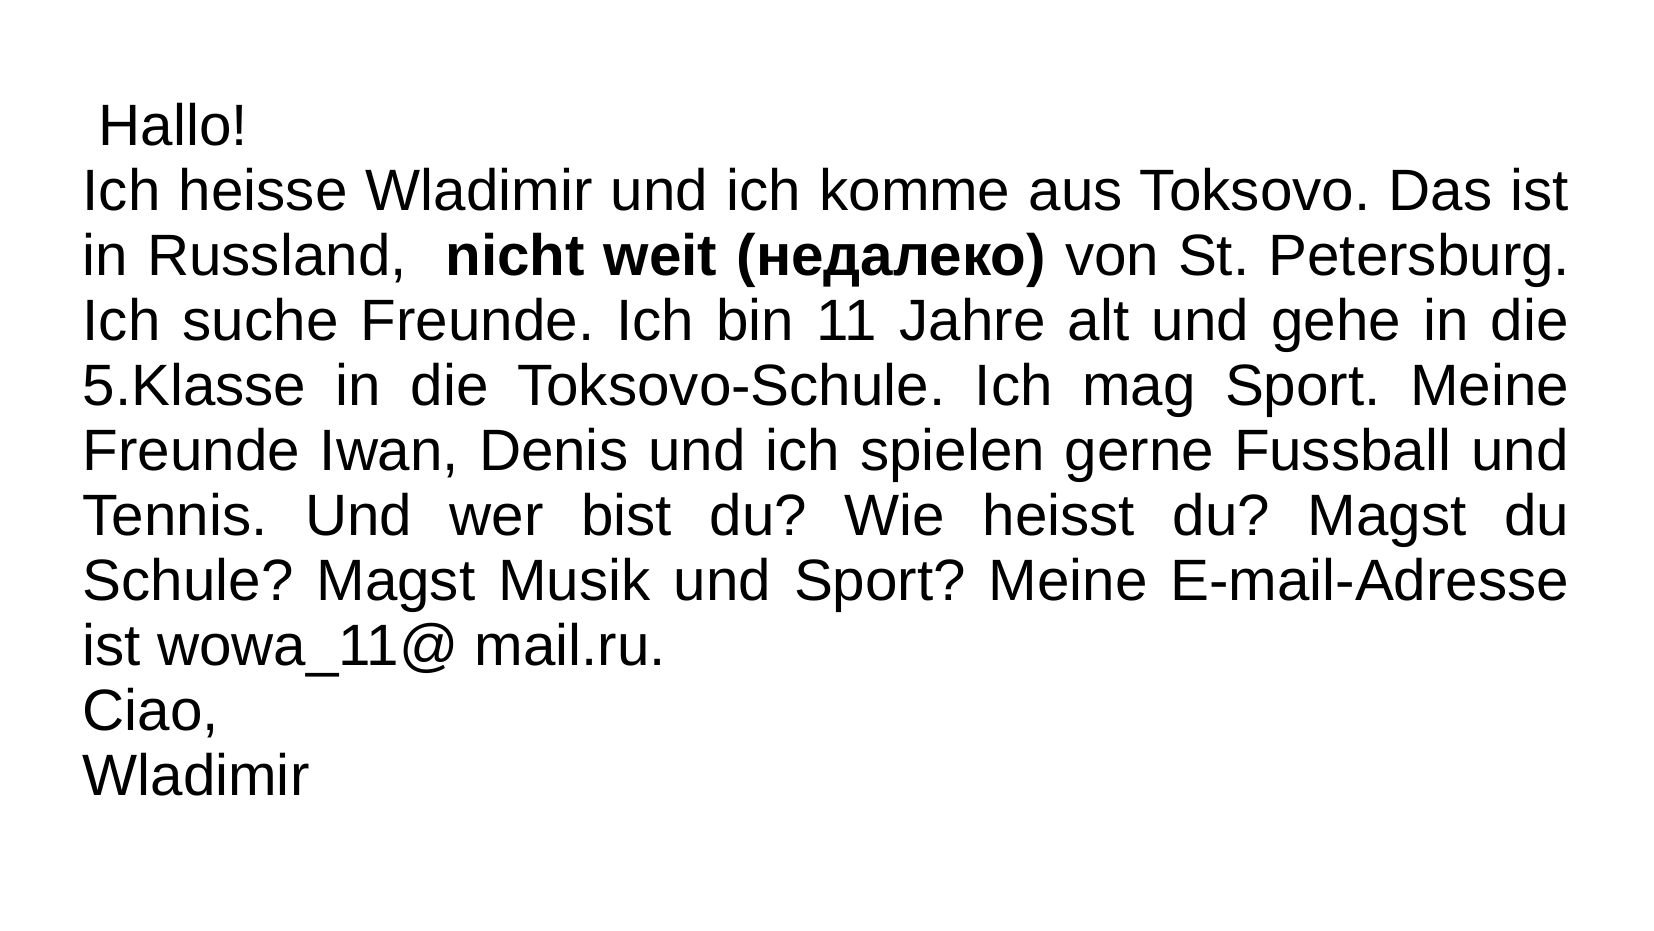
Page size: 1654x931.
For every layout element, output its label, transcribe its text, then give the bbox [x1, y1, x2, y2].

subtitle Hallo! Ich heisse Wladimir und ich komme aus Toksovo. Das ist in Russland, nicht weit (недалеко) von St. Petersburg. Ich suche Freunde. Ich bin 11 Jahre alt und gehe in die 5.Klasse in die Toksovo-Schule. Ich mag Sport. Meine Freunde Iwan, Denis und ich spielen gerne Fussball und Tennis. Und wer bist du? Wie heisst du? Magst du Schule? Magst Musik und Sport? Meine E-mail-Adresse ist wowa_11@ mail.ru. Ciao, Wladimir [82, 90, 1571, 811]
